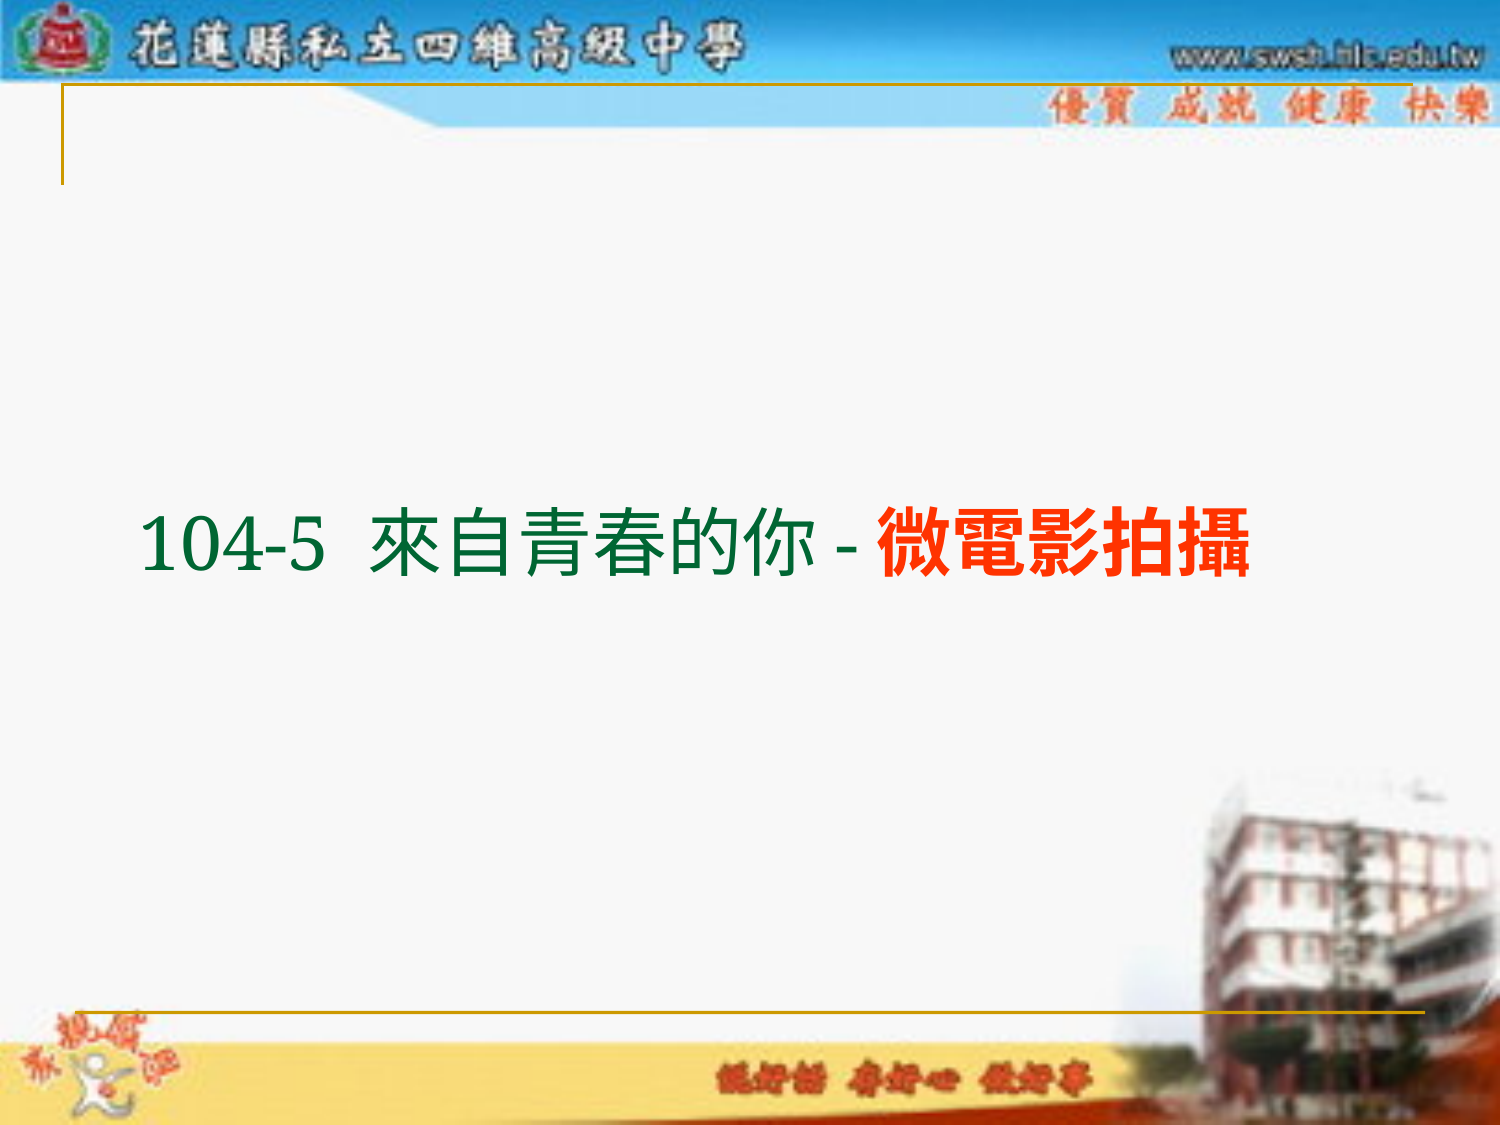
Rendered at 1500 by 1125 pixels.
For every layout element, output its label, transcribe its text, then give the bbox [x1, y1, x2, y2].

text_box [1080, 1023, 1431, 1099]
text_box P53 [0, 1023, 262, 1099]
text_box 104-5 來自青春的你-微電影拍攝 [123, 444, 1474, 637]
